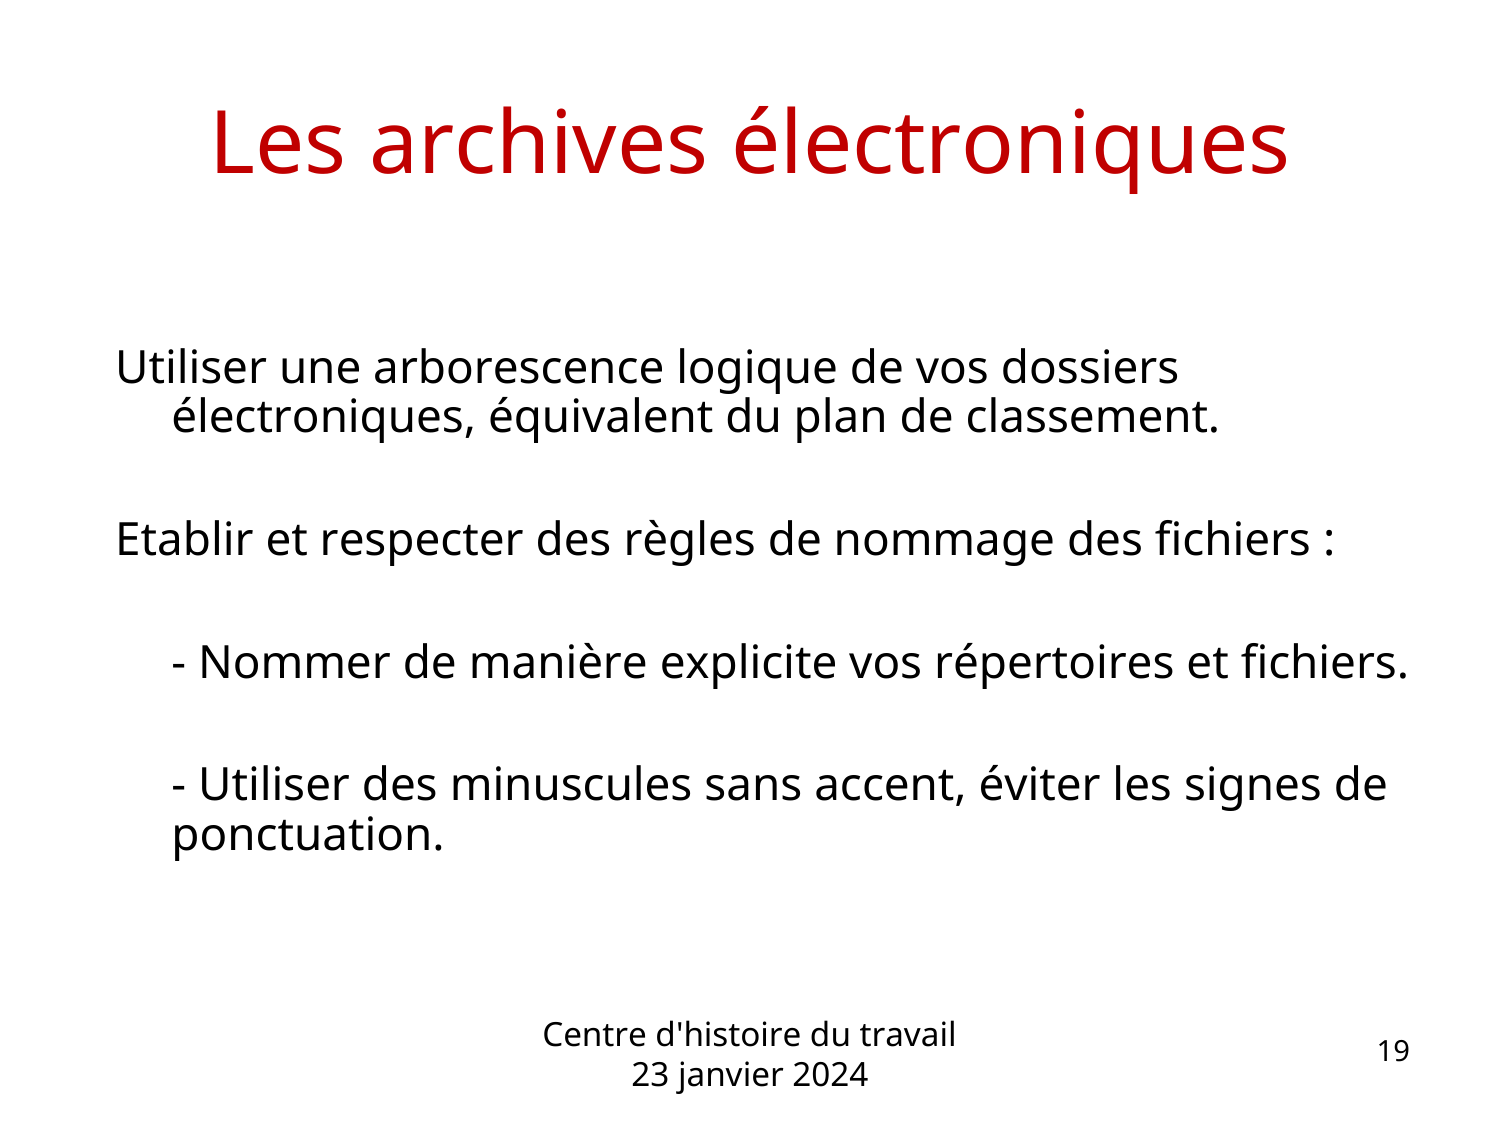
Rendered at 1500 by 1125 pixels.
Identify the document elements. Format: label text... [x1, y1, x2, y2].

text_box Les archives électroniques [75, 45, 1426, 233]
text_box Utiliser une arborescence logique de vos dossiers électroniques, équivalent du plan de classement. Etablir et respecter des règles de nommage des fichiers : - Nommer de manière explicite vos répertoires et fichiers. - Utiliser des minuscules sans accent, éviter les signes de ponctuation. [100, 208, 1451, 951]
text_box Centre d'histoire du travail 23 janvier 2024 [512, 1005, 988, 1084]
text_box <numéro> [1074, 1024, 1426, 1103]
